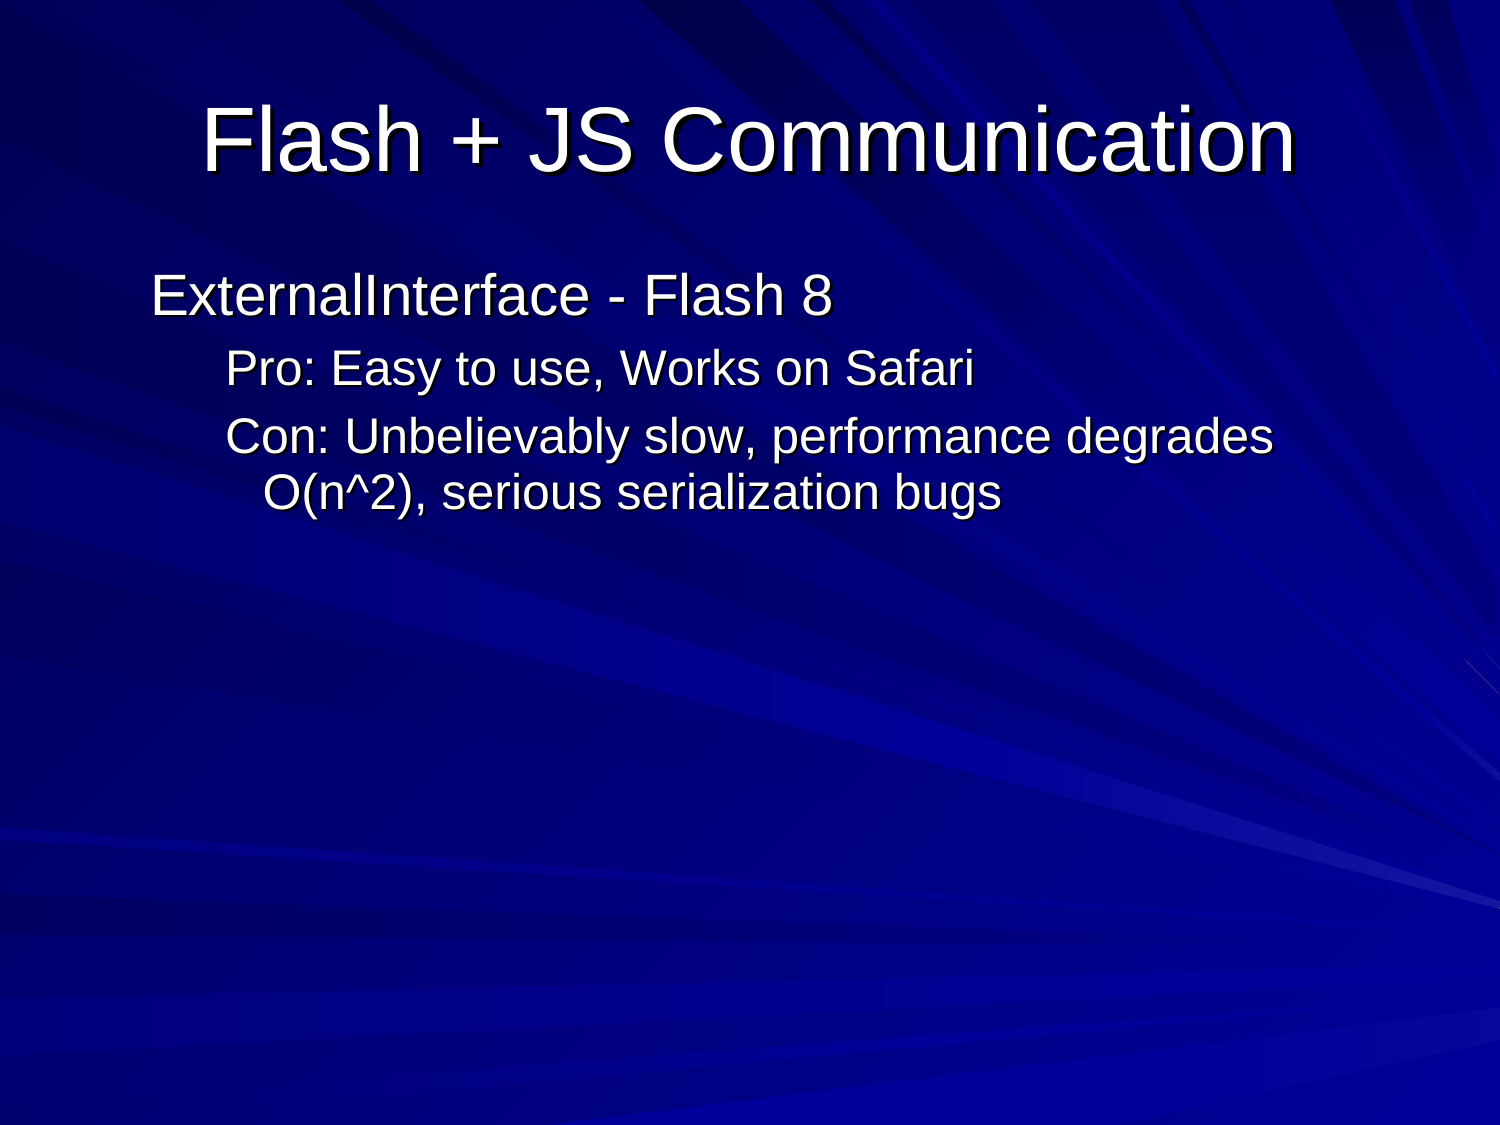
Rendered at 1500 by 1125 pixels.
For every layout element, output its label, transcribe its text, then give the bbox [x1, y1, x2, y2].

title Flash + JS Communication [75, 45, 1426, 234]
list ExternalInterface - Flash 8 Pro: Easy to use, Works on Safari Con: Unbelievably slow, performance degrades O(n^2), serious serialization bugs [75, 262, 1426, 991]
